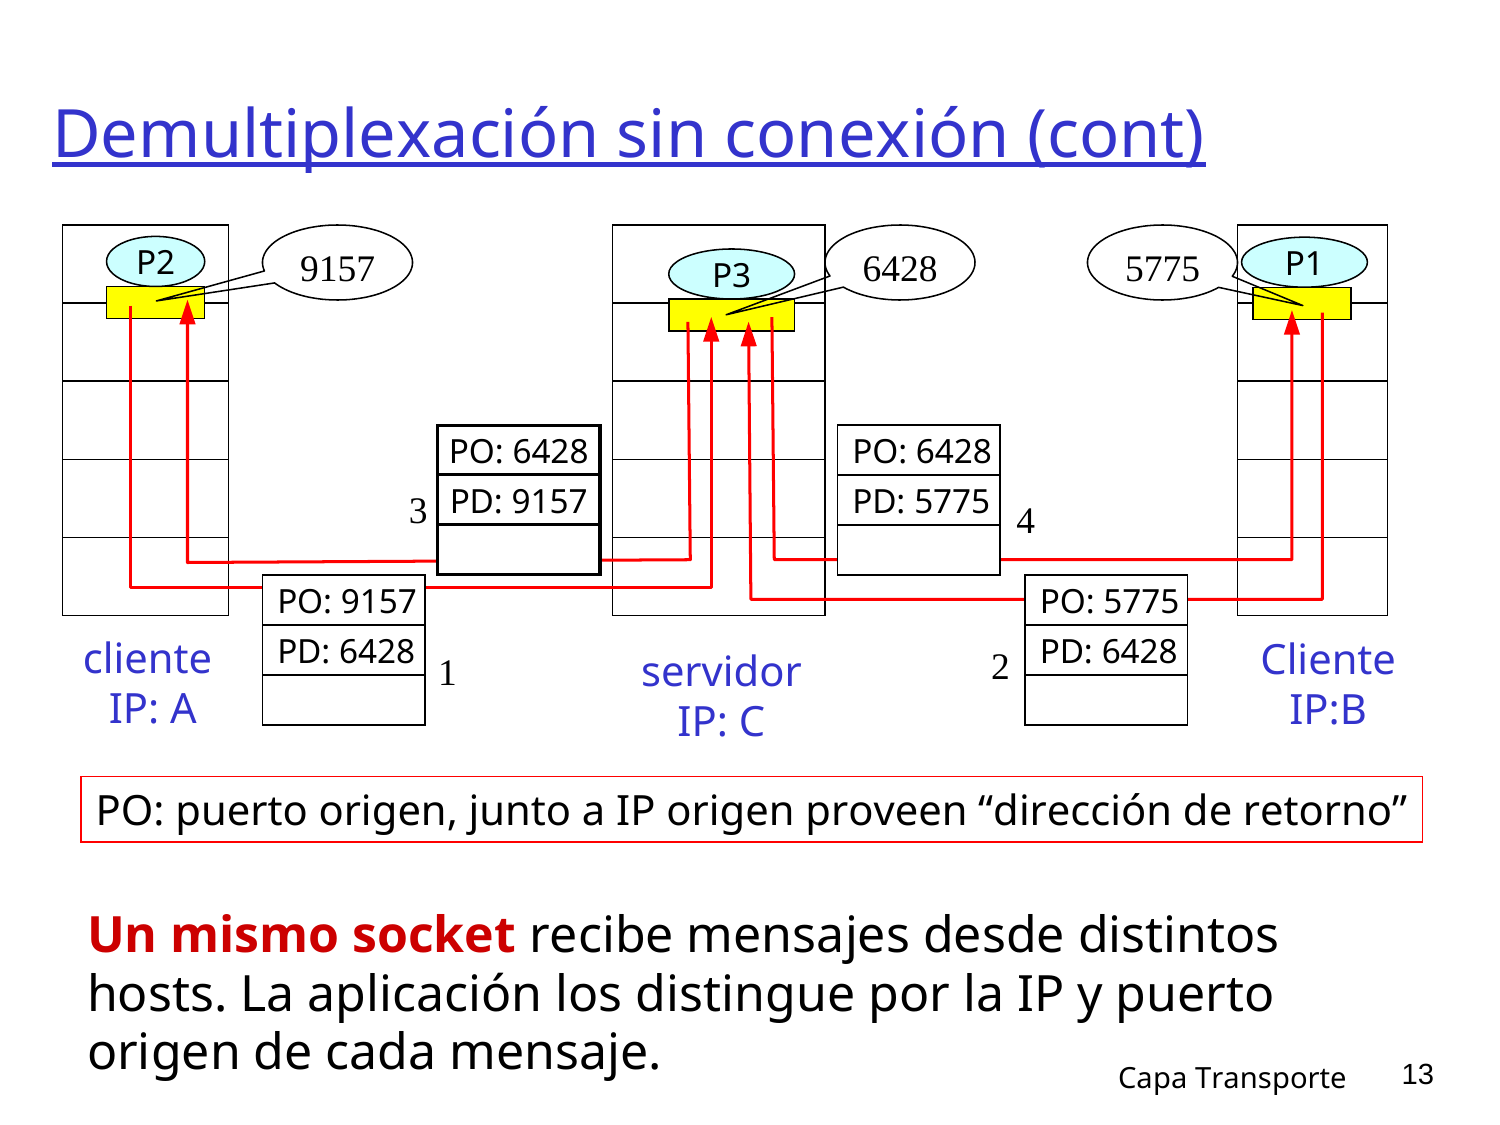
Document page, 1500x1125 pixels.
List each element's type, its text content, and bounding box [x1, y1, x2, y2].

text_box 4 [1001, 488, 1052, 549]
text_box [837, 524, 1000, 575]
text_box PO: 6428 [437, 425, 601, 474]
text_box PO: 5775 [1024, 575, 1188, 624]
text_box 3 [394, 478, 444, 542]
text_box PD: 6428 [1024, 624, 1188, 674]
text_box [62, 224, 229, 616]
text_box P3 [668, 248, 795, 299]
text_box Un mismo socket recibe mensajes desde distintos hosts. La aplicación los distingue por la IP y puerto origen de cada mensaje. [72, 897, 1385, 1030]
text_box PO: puerto origen, junto a IP origen proveen “dirección de retorno” [80, 776, 1423, 842]
text_box Cliente IP:B [1245, 624, 1412, 741]
text_box [437, 524, 601, 575]
text_box PO: 9157 [262, 575, 426, 624]
text_box P1 [1241, 237, 1368, 288]
text_box [262, 674, 426, 725]
text_box [612, 224, 826, 616]
text_box PD: 5775 [837, 474, 1000, 524]
text_box 2 [976, 634, 1026, 698]
text_box 1 [423, 640, 473, 702]
text_box [1024, 674, 1188, 725]
text_box servidor IP: C [626, 636, 817, 753]
title Demultiplexación sin conexión (cont)‏ [37, 37, 1463, 225]
text_box 9157 [156, 224, 413, 301]
text_box cliente IP: A [68, 624, 228, 740]
text_box P2 [106, 236, 205, 287]
text_box PD: 9157 [437, 474, 601, 524]
text_box PD: 6428 [262, 624, 426, 674]
text_box 6428 [726, 224, 976, 315]
text_box [1237, 224, 1388, 616]
text_box 5775 [1087, 224, 1303, 306]
text_box PO: 6428 [837, 425, 1000, 474]
